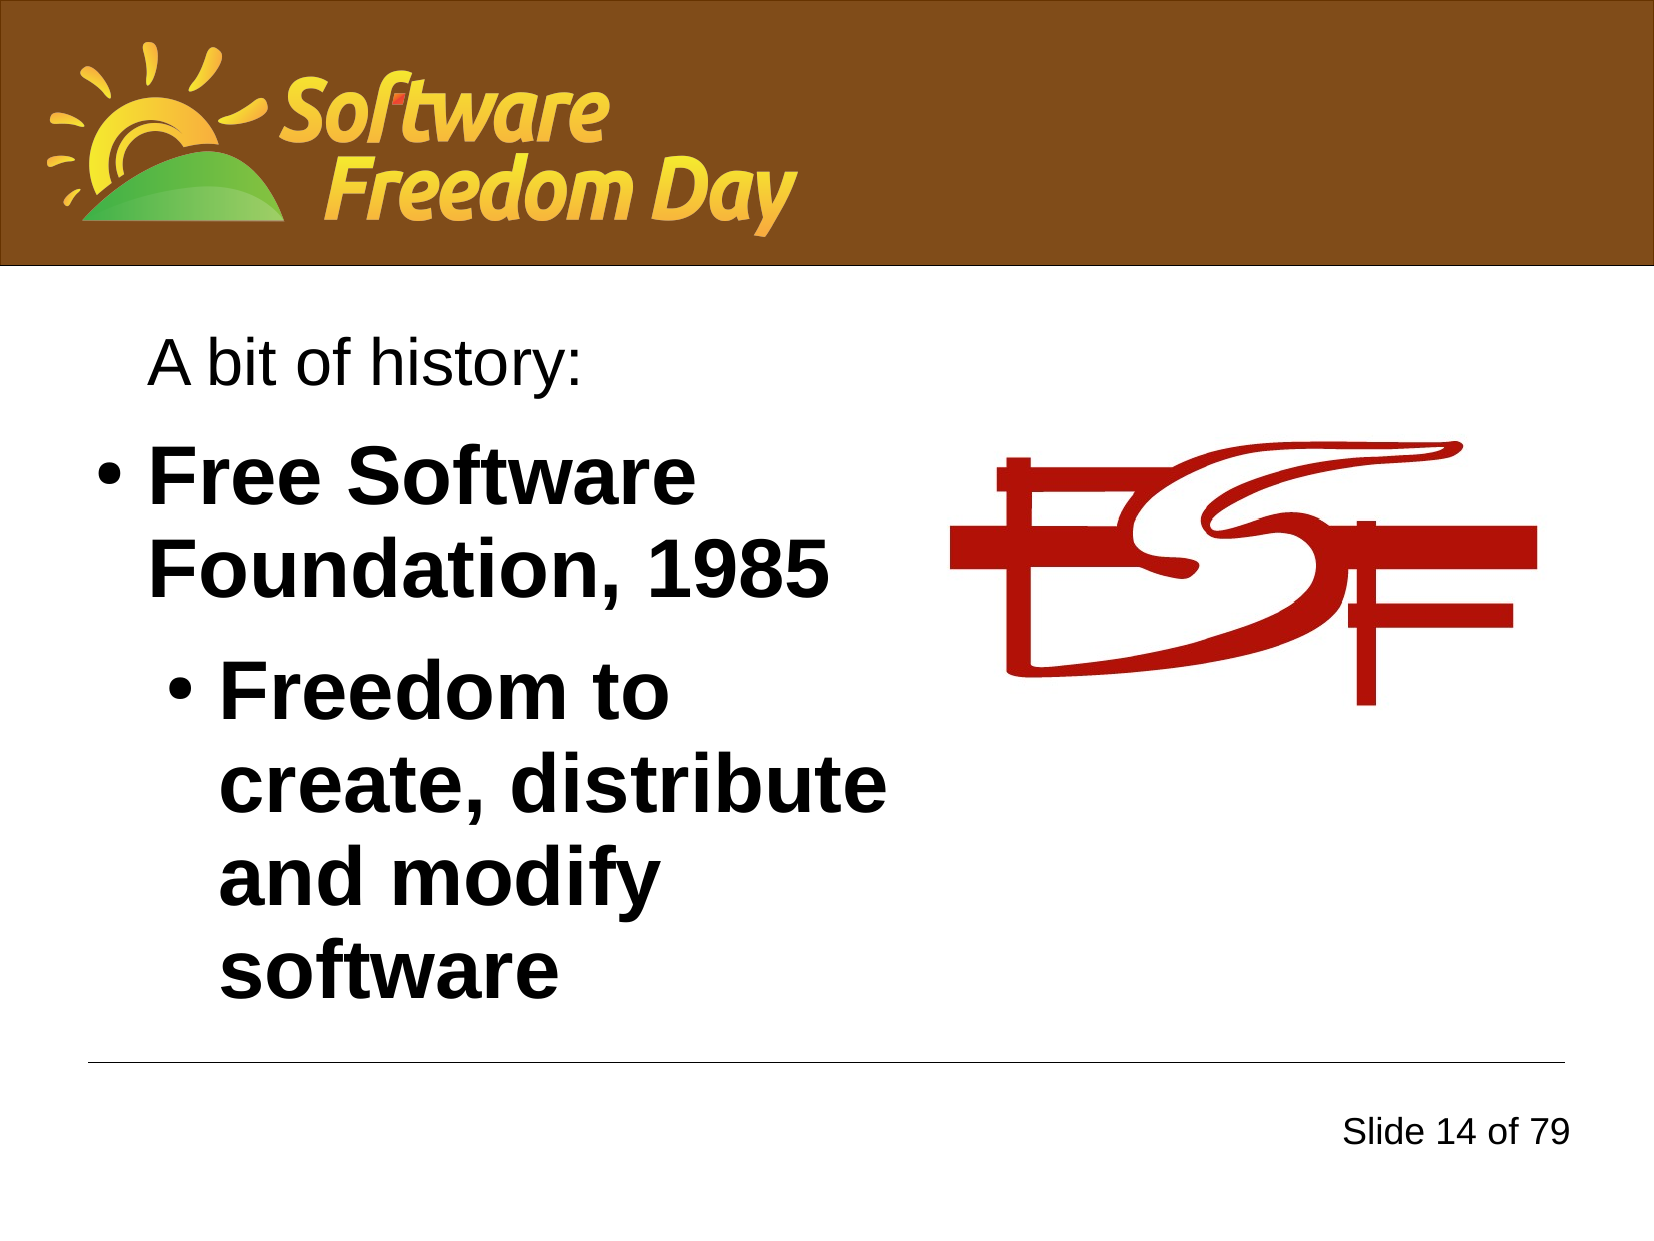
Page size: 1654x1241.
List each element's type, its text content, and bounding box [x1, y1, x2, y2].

picture [47, 42, 798, 237]
picture [915, 354, 1571, 768]
list A bit of history: Free Software Foundation, 1985 Freedom to create, distribute and modify software [76, 324, 945, 1045]
